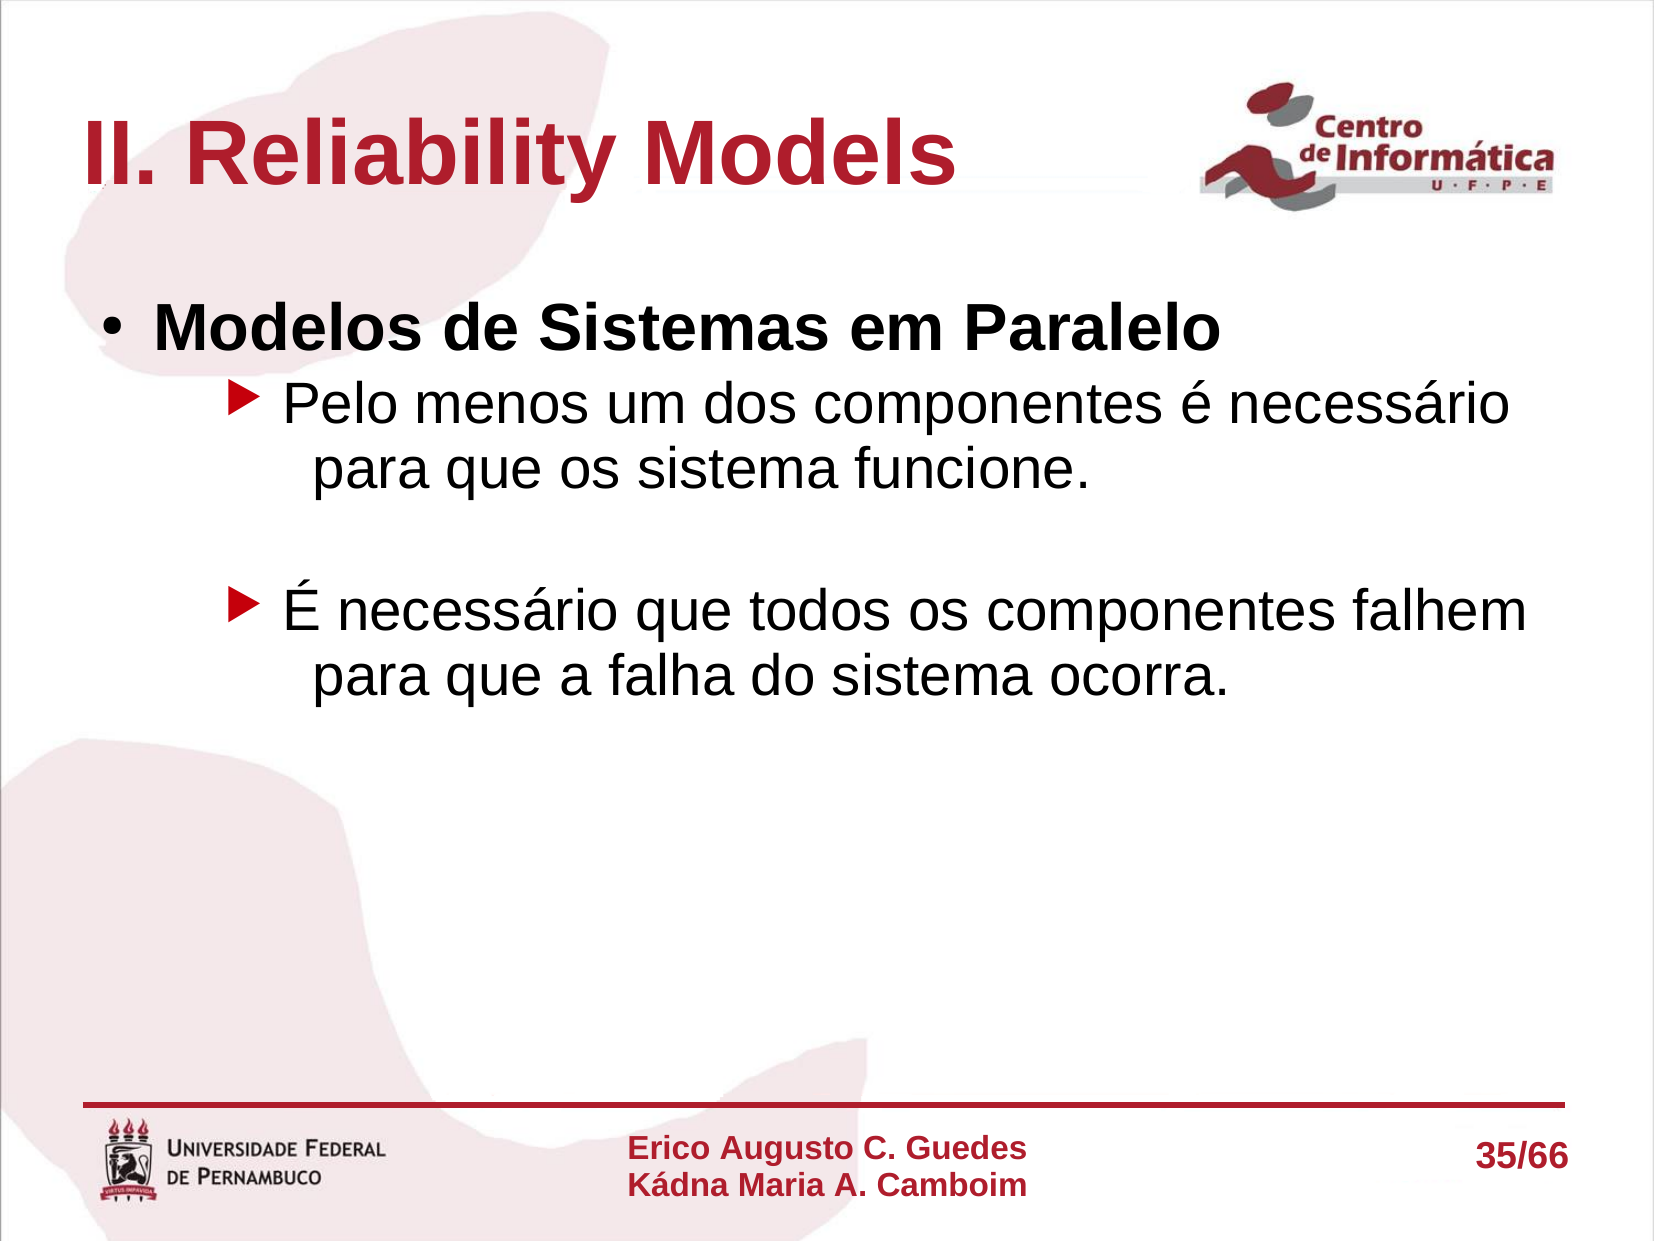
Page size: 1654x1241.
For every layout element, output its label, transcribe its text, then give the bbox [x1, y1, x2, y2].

picture [0, 0, 1654, 1241]
list Modelos de Sistemas em Paralelo Pelo menos um dos componentes é necessário para que os sistema funcione. É necessário que todos os componentes falhem para que a falha do sistema ocorra. [82, 290, 1571, 1094]
title II. Reliability Models [82, 56, 1571, 250]
